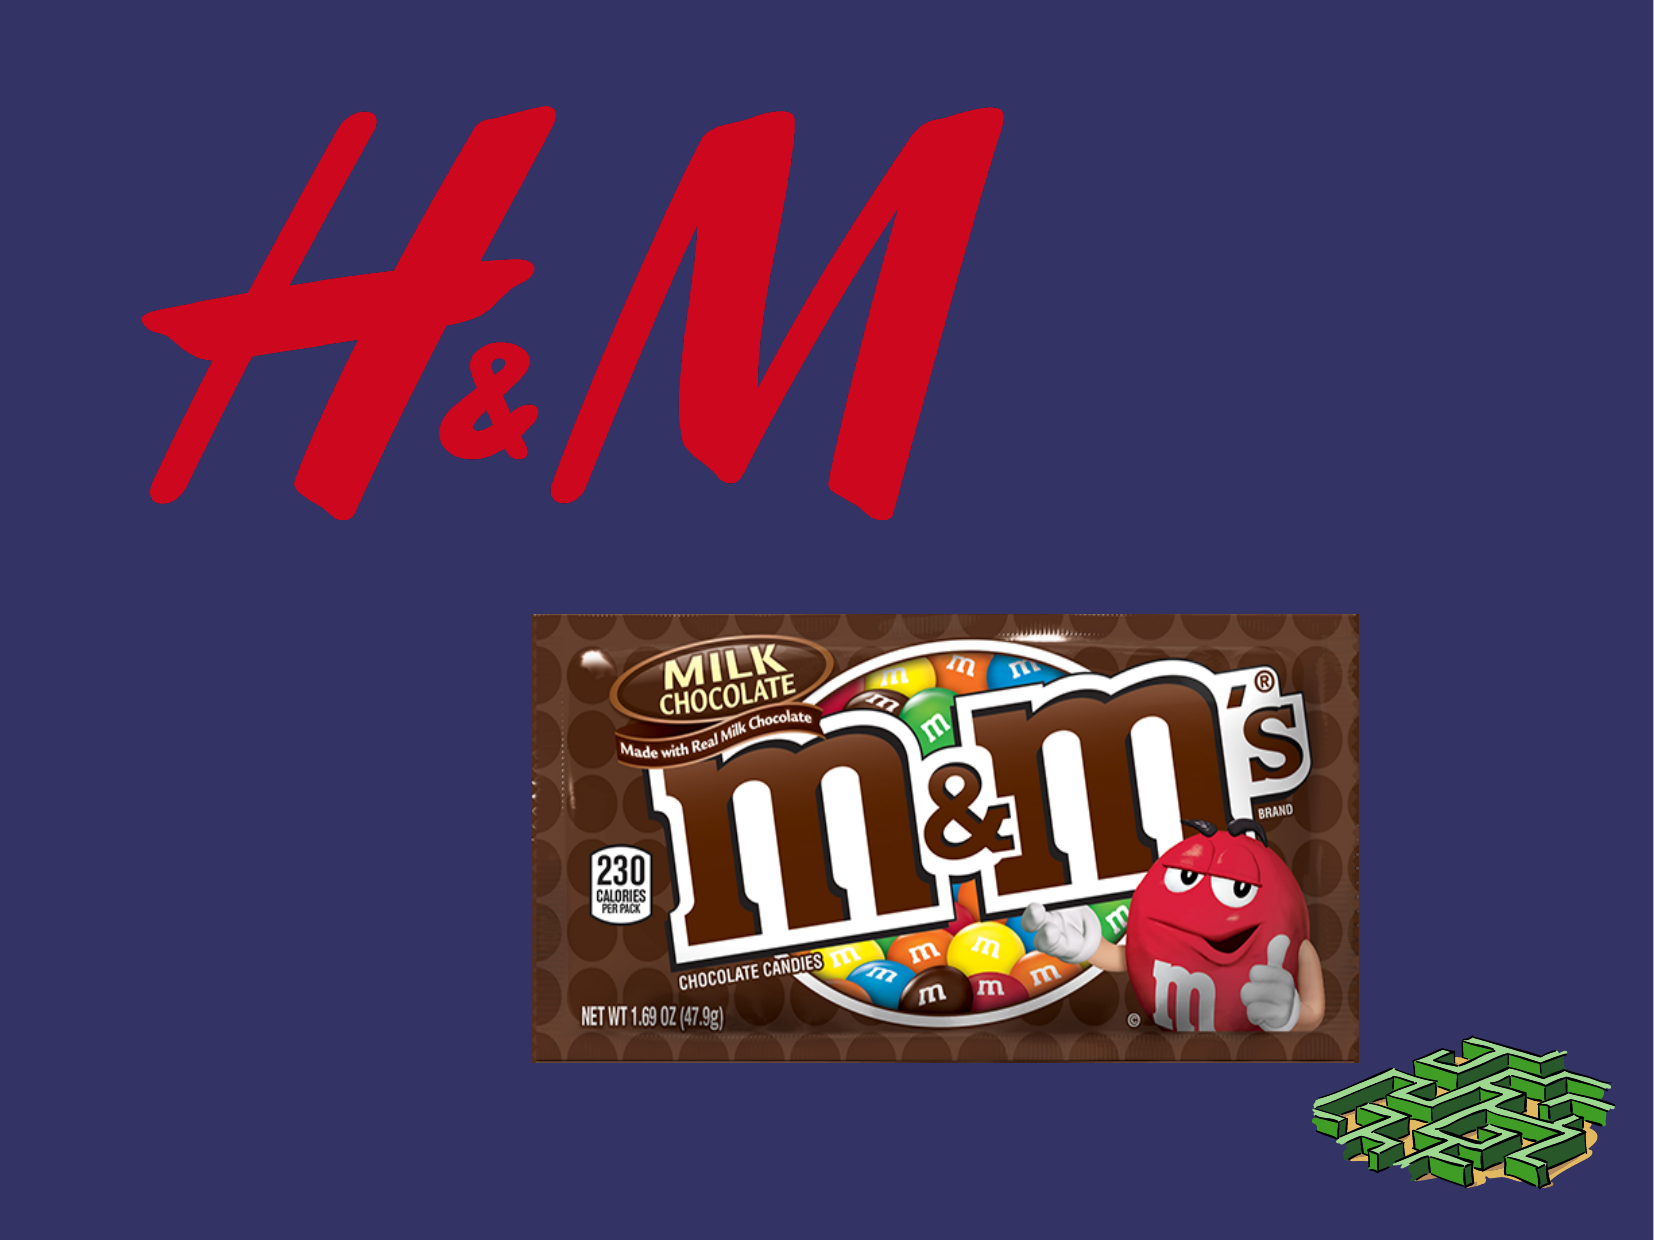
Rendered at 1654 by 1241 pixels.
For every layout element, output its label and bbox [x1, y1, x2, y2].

picture [531, 614, 1359, 1063]
picture [141, 106, 1004, 520]
